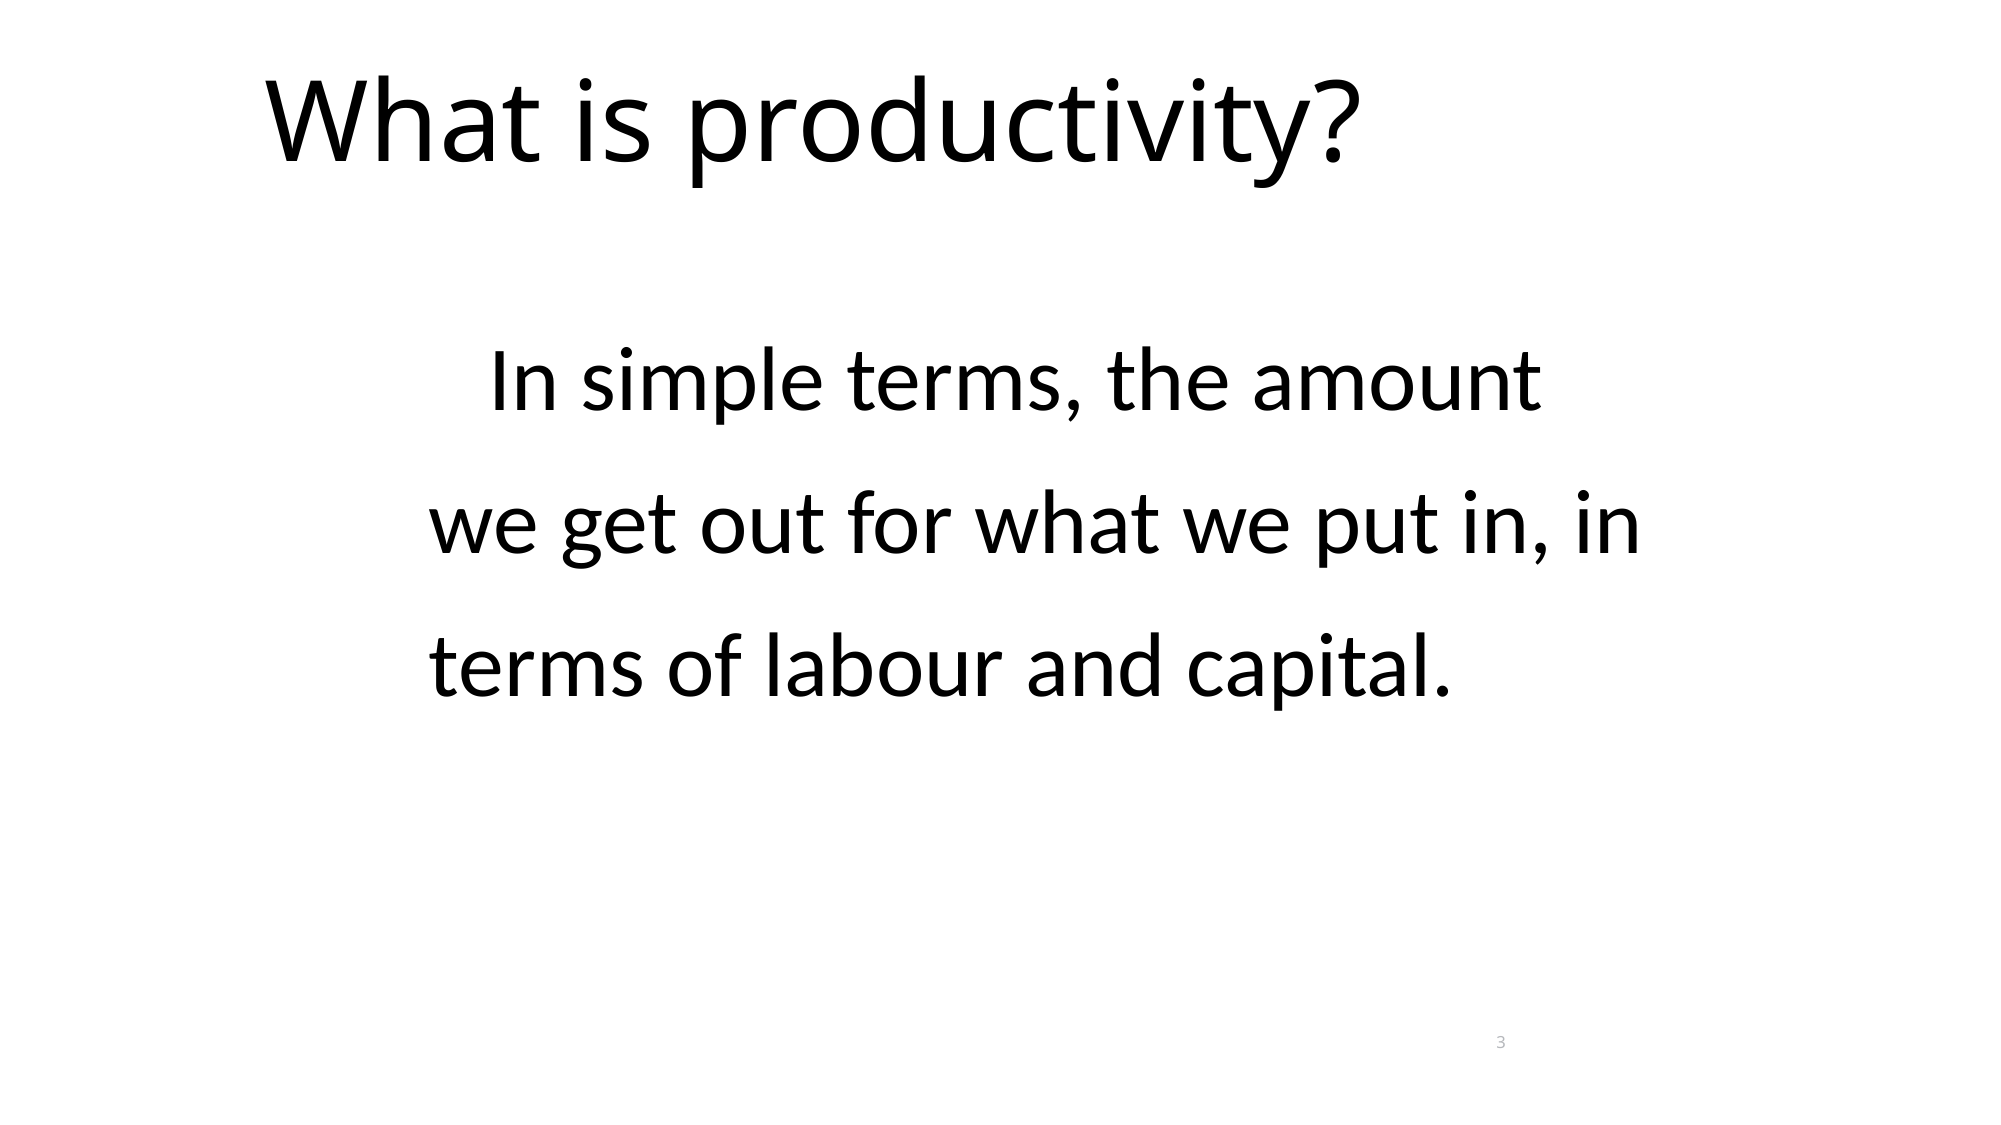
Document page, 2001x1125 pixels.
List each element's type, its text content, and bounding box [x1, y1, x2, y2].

title What is productivity? [249, 45, 1750, 205]
list In simple terms, the amount we get out for what we put in, in terms of labour and capital. [339, 278, 1675, 977]
text_box [1483, 1025, 1901, 1101]
